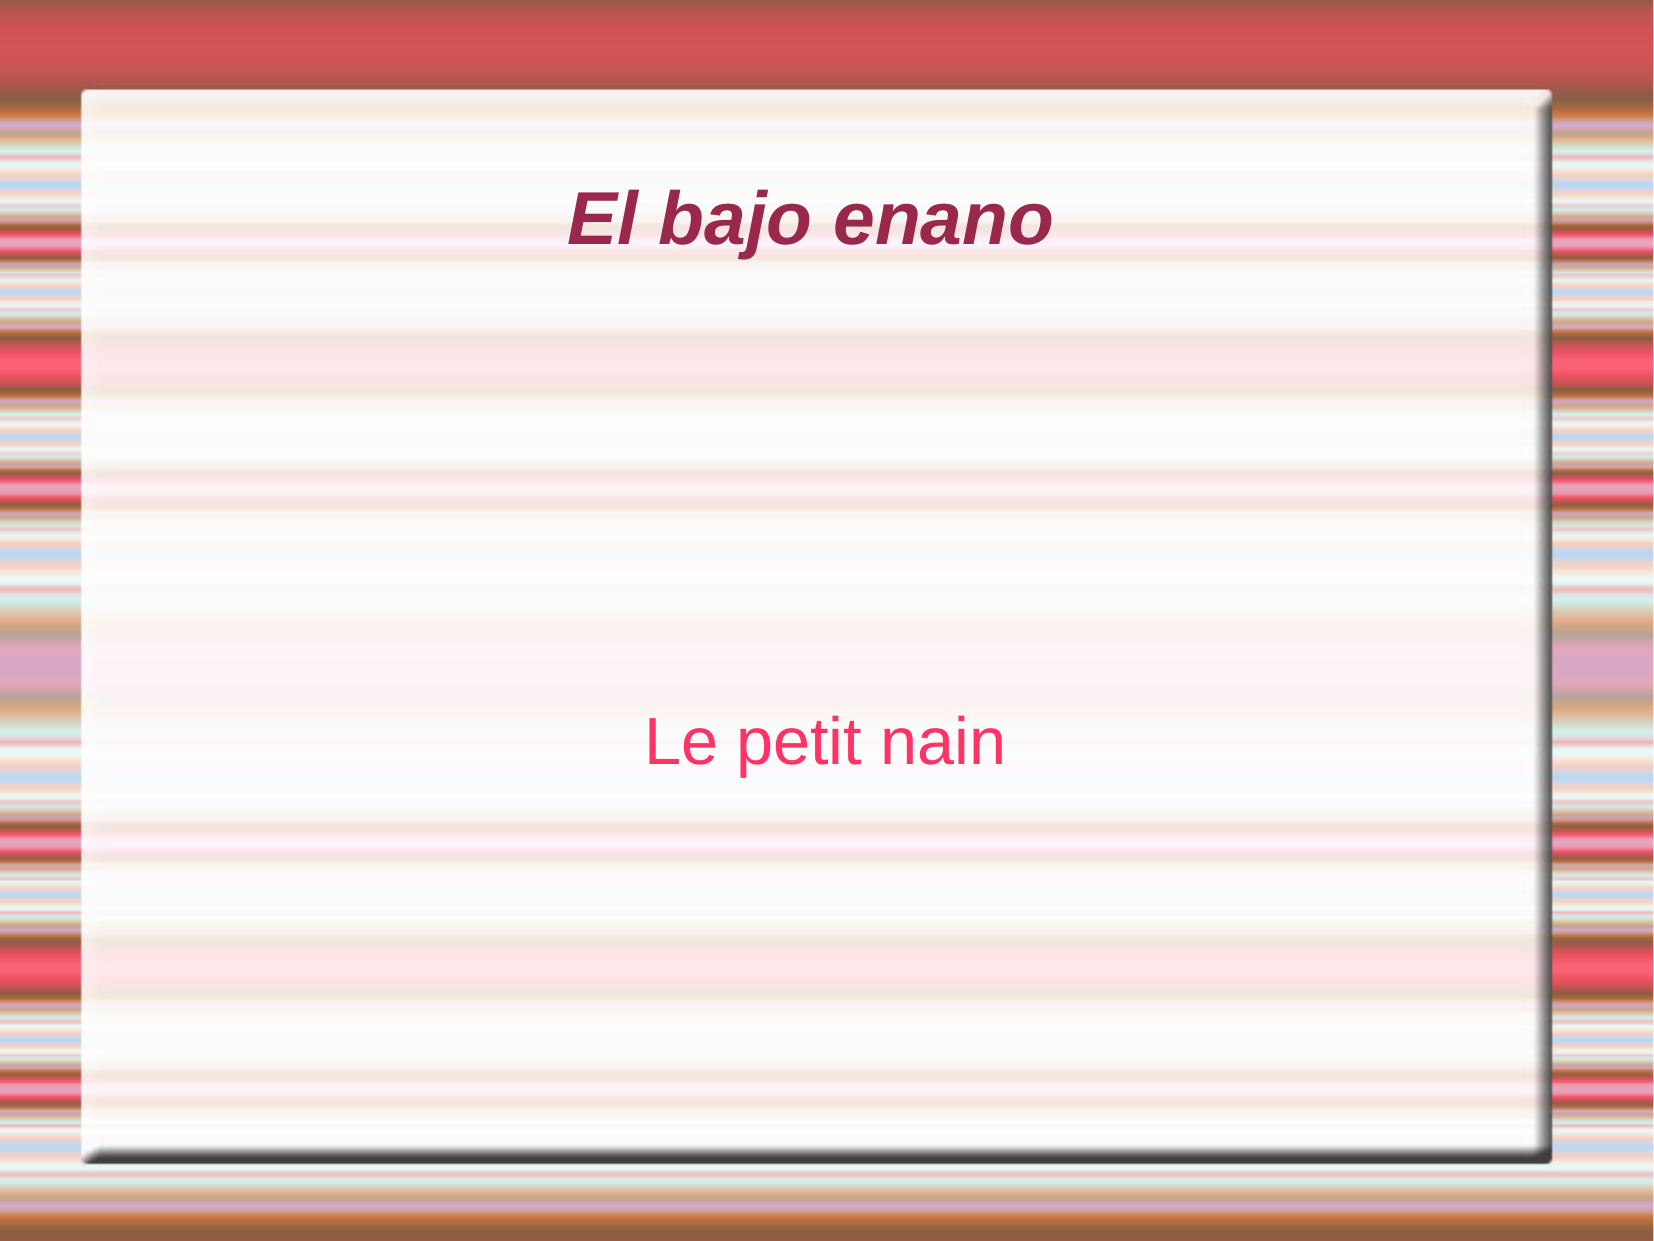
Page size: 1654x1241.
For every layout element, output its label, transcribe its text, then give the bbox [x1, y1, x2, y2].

title El bajo enano [88, 114, 1534, 322]
picture [0, 0, 1654, 1241]
subtitle Le petit nain [134, 350, 1516, 1133]
